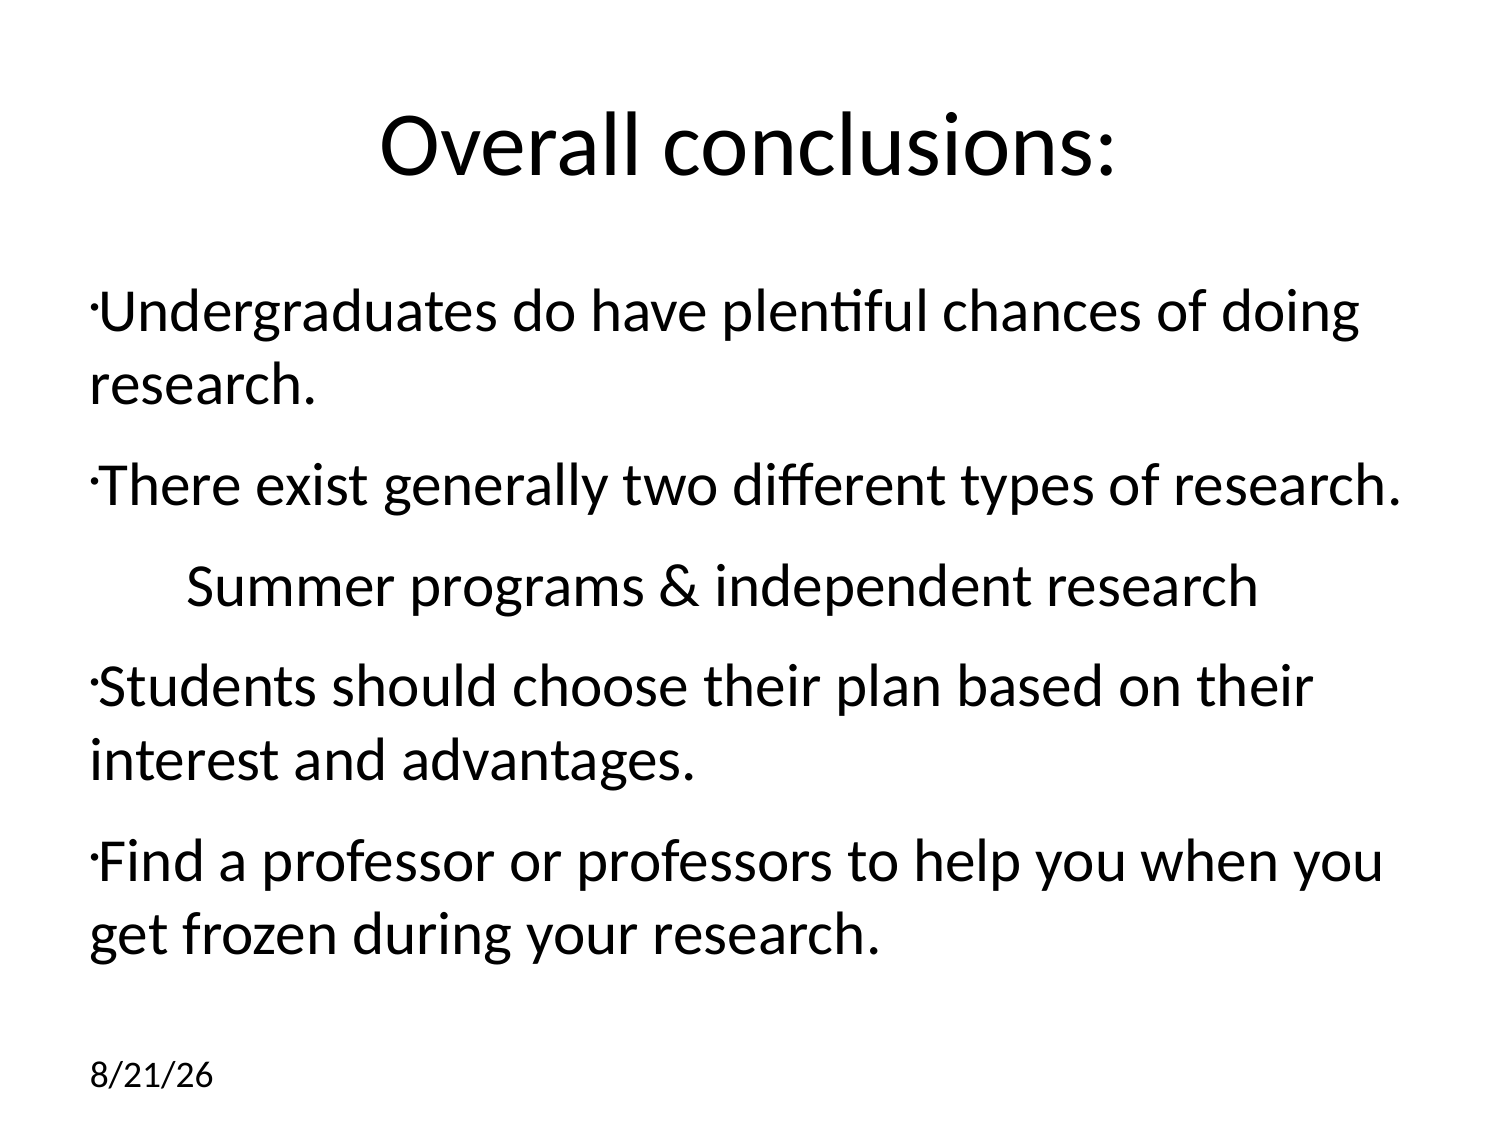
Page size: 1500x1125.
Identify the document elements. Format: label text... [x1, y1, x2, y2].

text_box 11/12/2025 [75, 1042, 425, 1103]
list Undergraduates do have plentiful chances of doing research. There exist generally two different types of research. Summer programs & independent research Students should choose their plan based on their interest and advantages. Find a professor or professors to help you when you get frozen during your research. [75, 262, 1425, 1005]
title Overall conclusions: [75, 45, 1425, 233]
